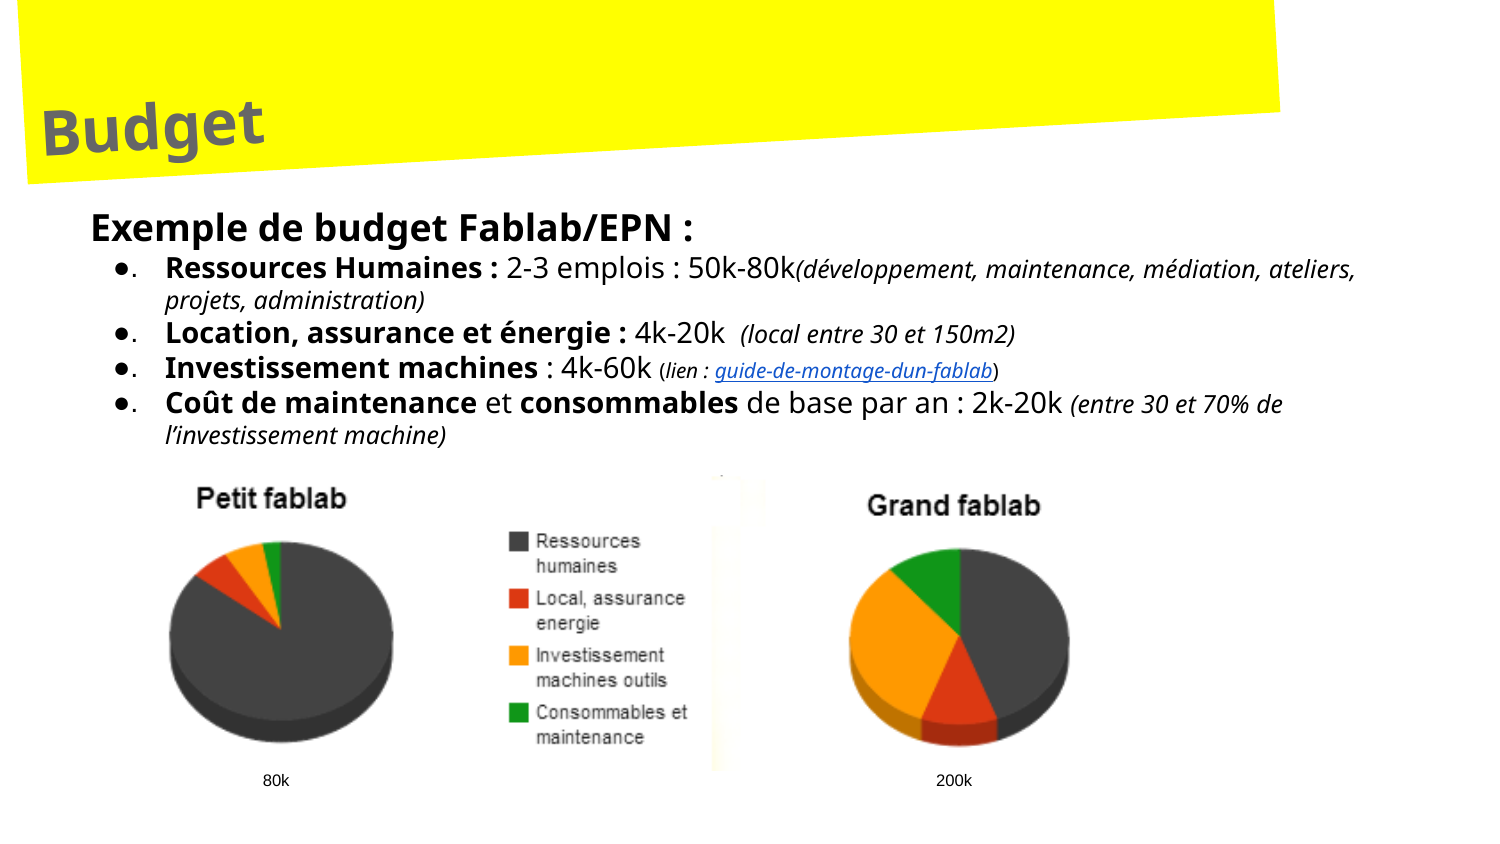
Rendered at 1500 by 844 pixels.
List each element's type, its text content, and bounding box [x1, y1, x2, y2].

title Budget [17, 0, 1281, 185]
list Exemple de budget Fablab/EPN : Ressources Humaines : 2-3 emplois : 50k-80k(développement, maintenance, médiation, ateliers, projets, administration) Location, assurance et énergie : 4k-20k (local entre 30 et 150m2) Investissement machines : 4k-60k (lien : guide-de-montage-dun-fablab) Coût de maintenance et consommables de base par an : 2k-20k (entre 30 et 70% de l’investissement machine) [75, 159, 1425, 755]
picture [61, 475, 1111, 771]
text_box 80k 200k [247, 755, 1477, 785]
